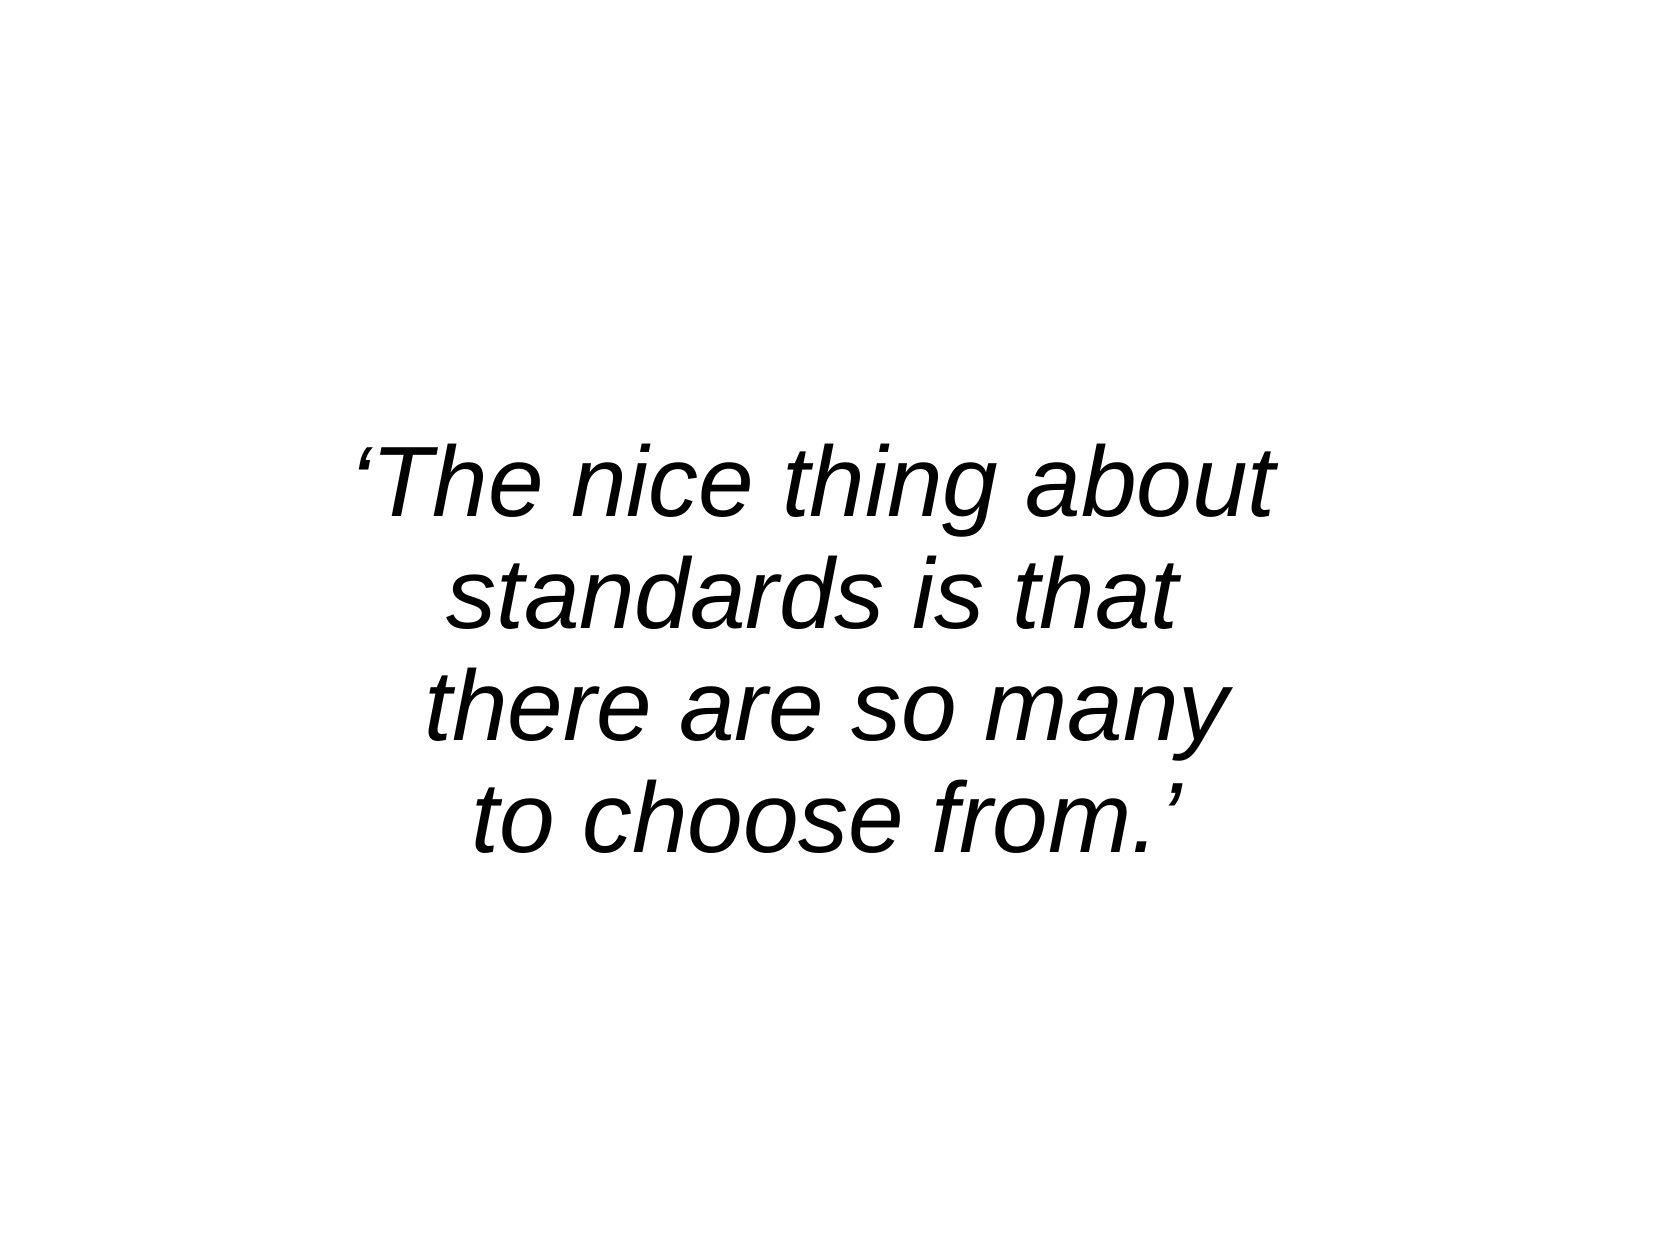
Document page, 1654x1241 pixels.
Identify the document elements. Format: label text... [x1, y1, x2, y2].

subtitle ‘The nice thing about standards is that there are so many to choose from.’ [82, 290, 1571, 1010]
